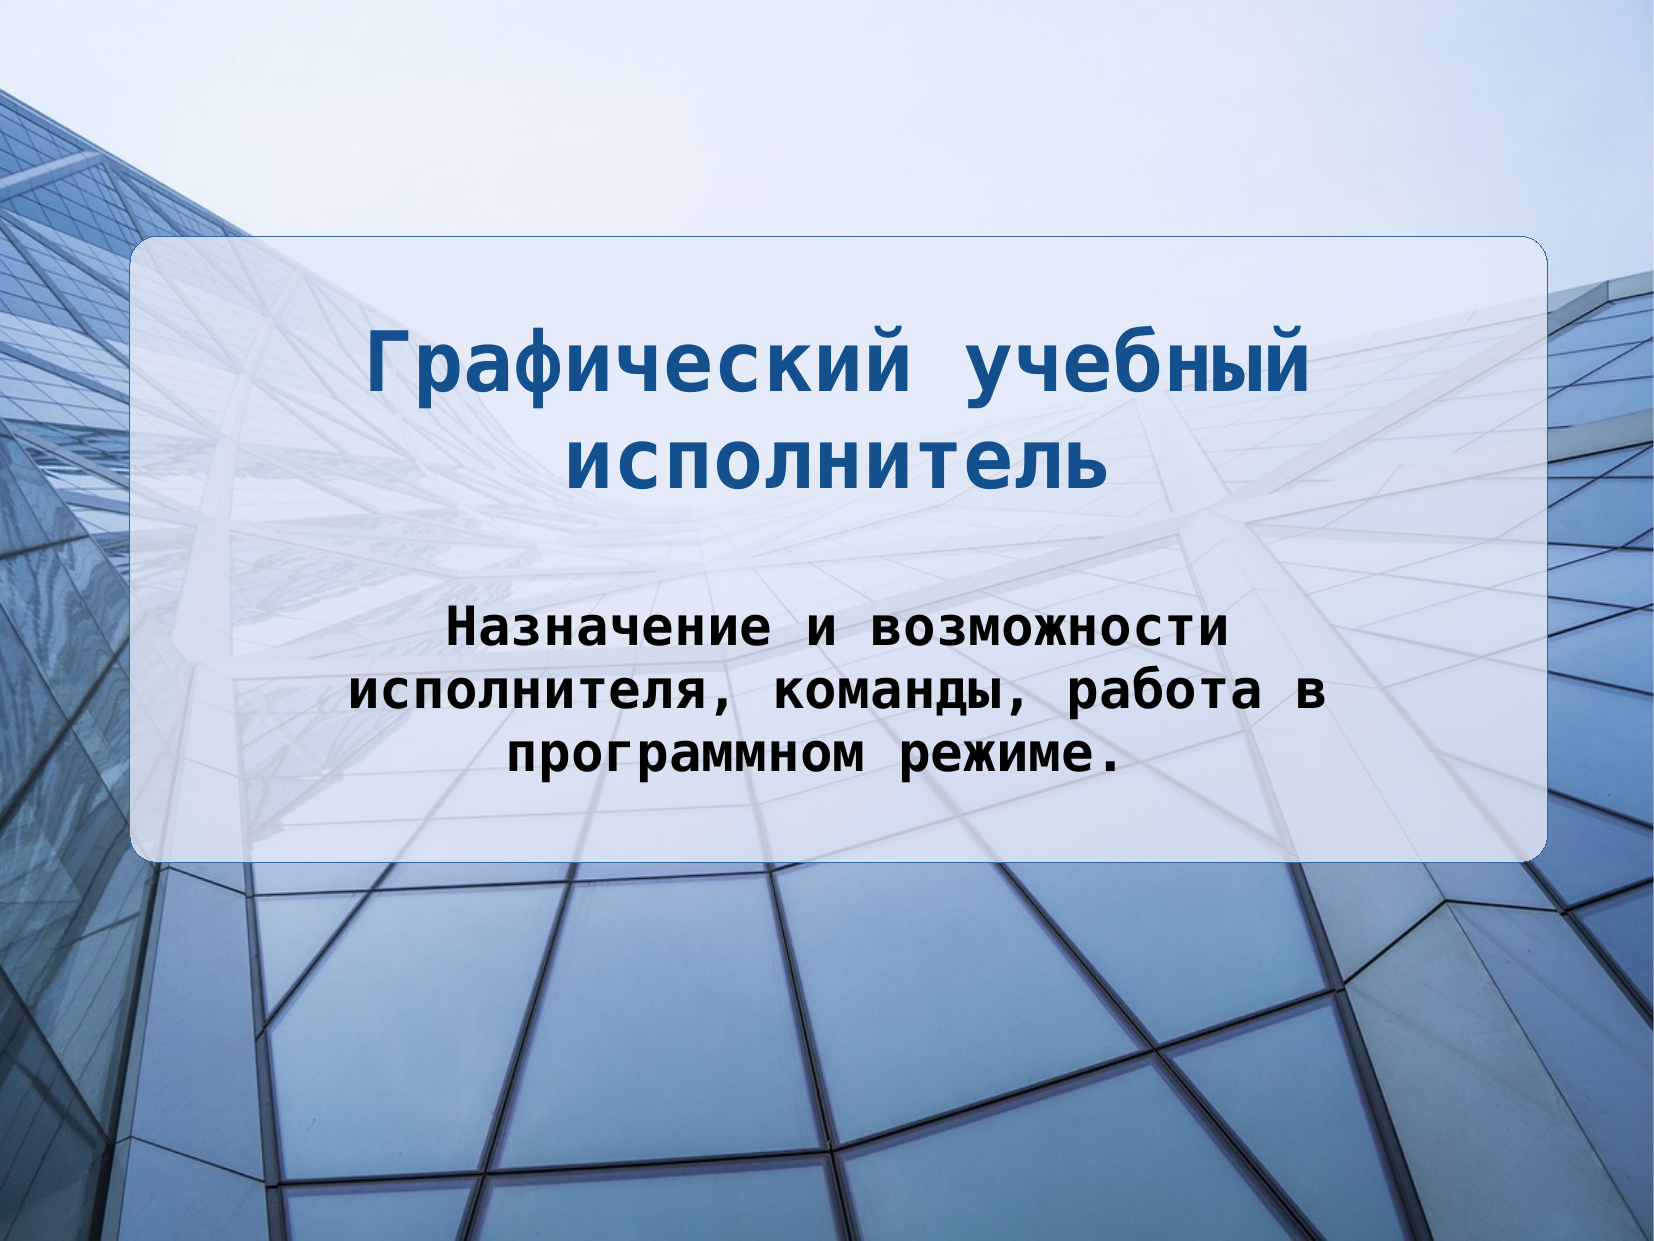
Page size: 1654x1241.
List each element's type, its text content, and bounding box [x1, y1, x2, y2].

text_box Графический учебный исполнитель Назначение и возможности исполнителя, команды, работа в программном режиме. [129, 236, 1548, 863]
picture [0, 0, 1654, 1241]
